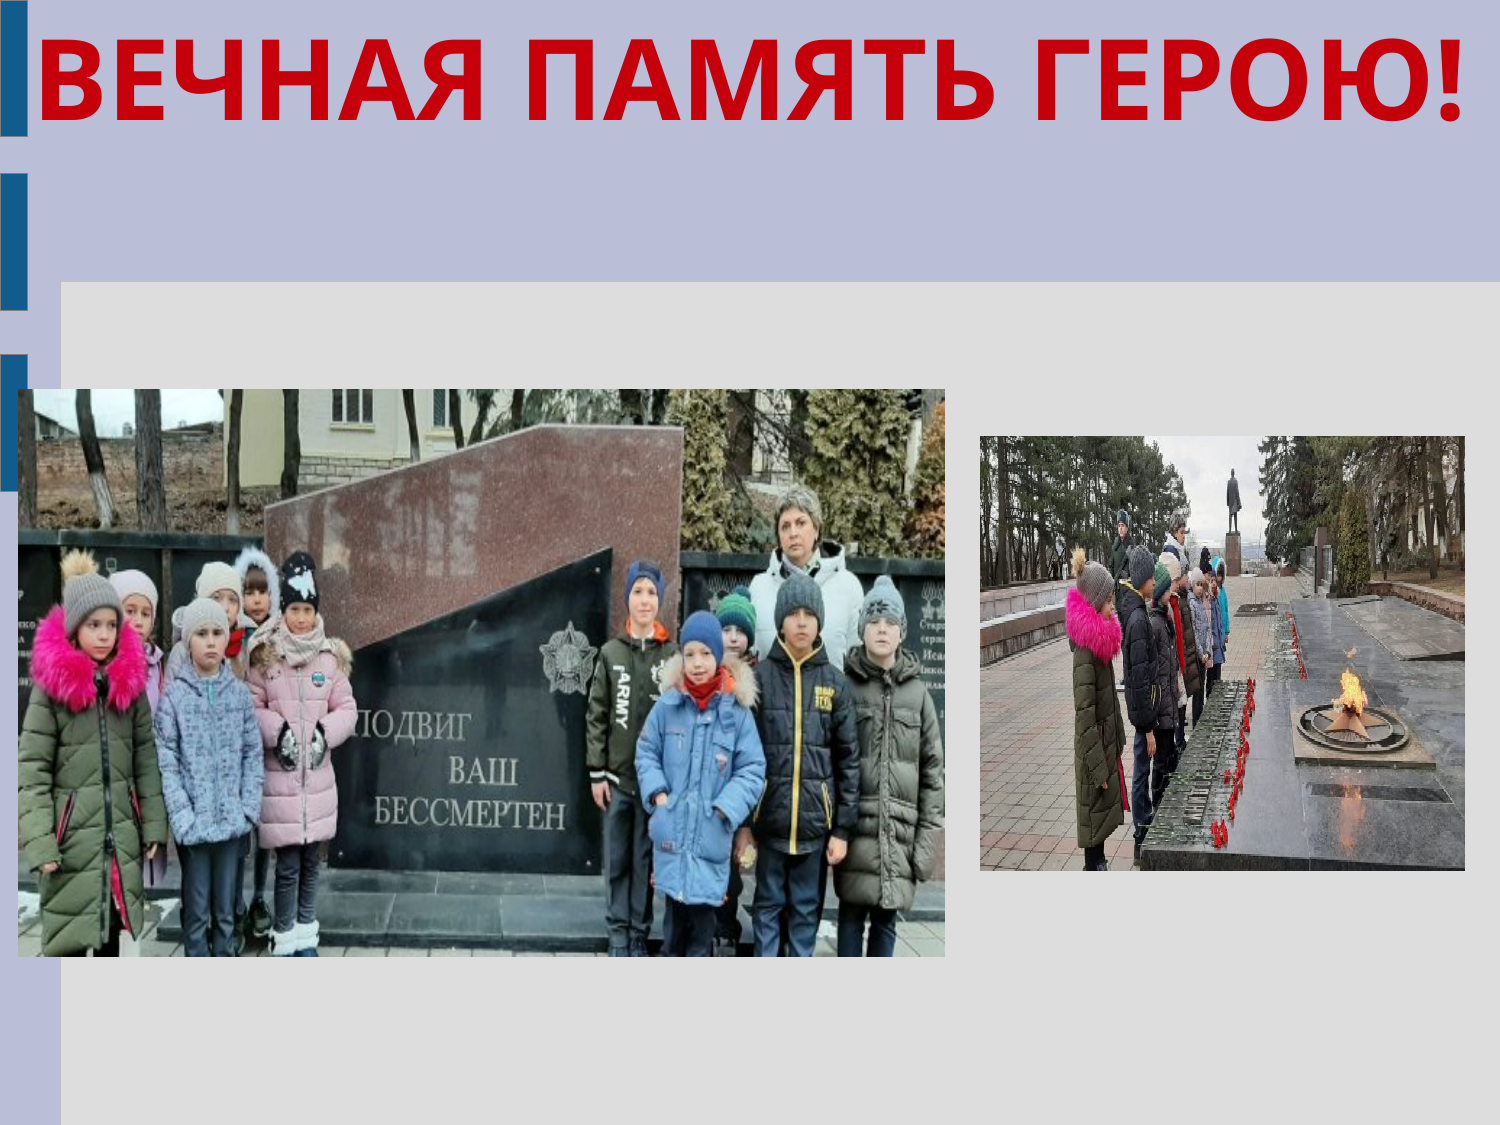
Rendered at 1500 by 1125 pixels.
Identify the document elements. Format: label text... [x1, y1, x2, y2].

picture [980, 436, 1465, 871]
picture [18, 389, 945, 957]
text_box ВЕЧНАЯ ПАМЯТЬ ГЕРОЮ! [0, 0, 1500, 150]
